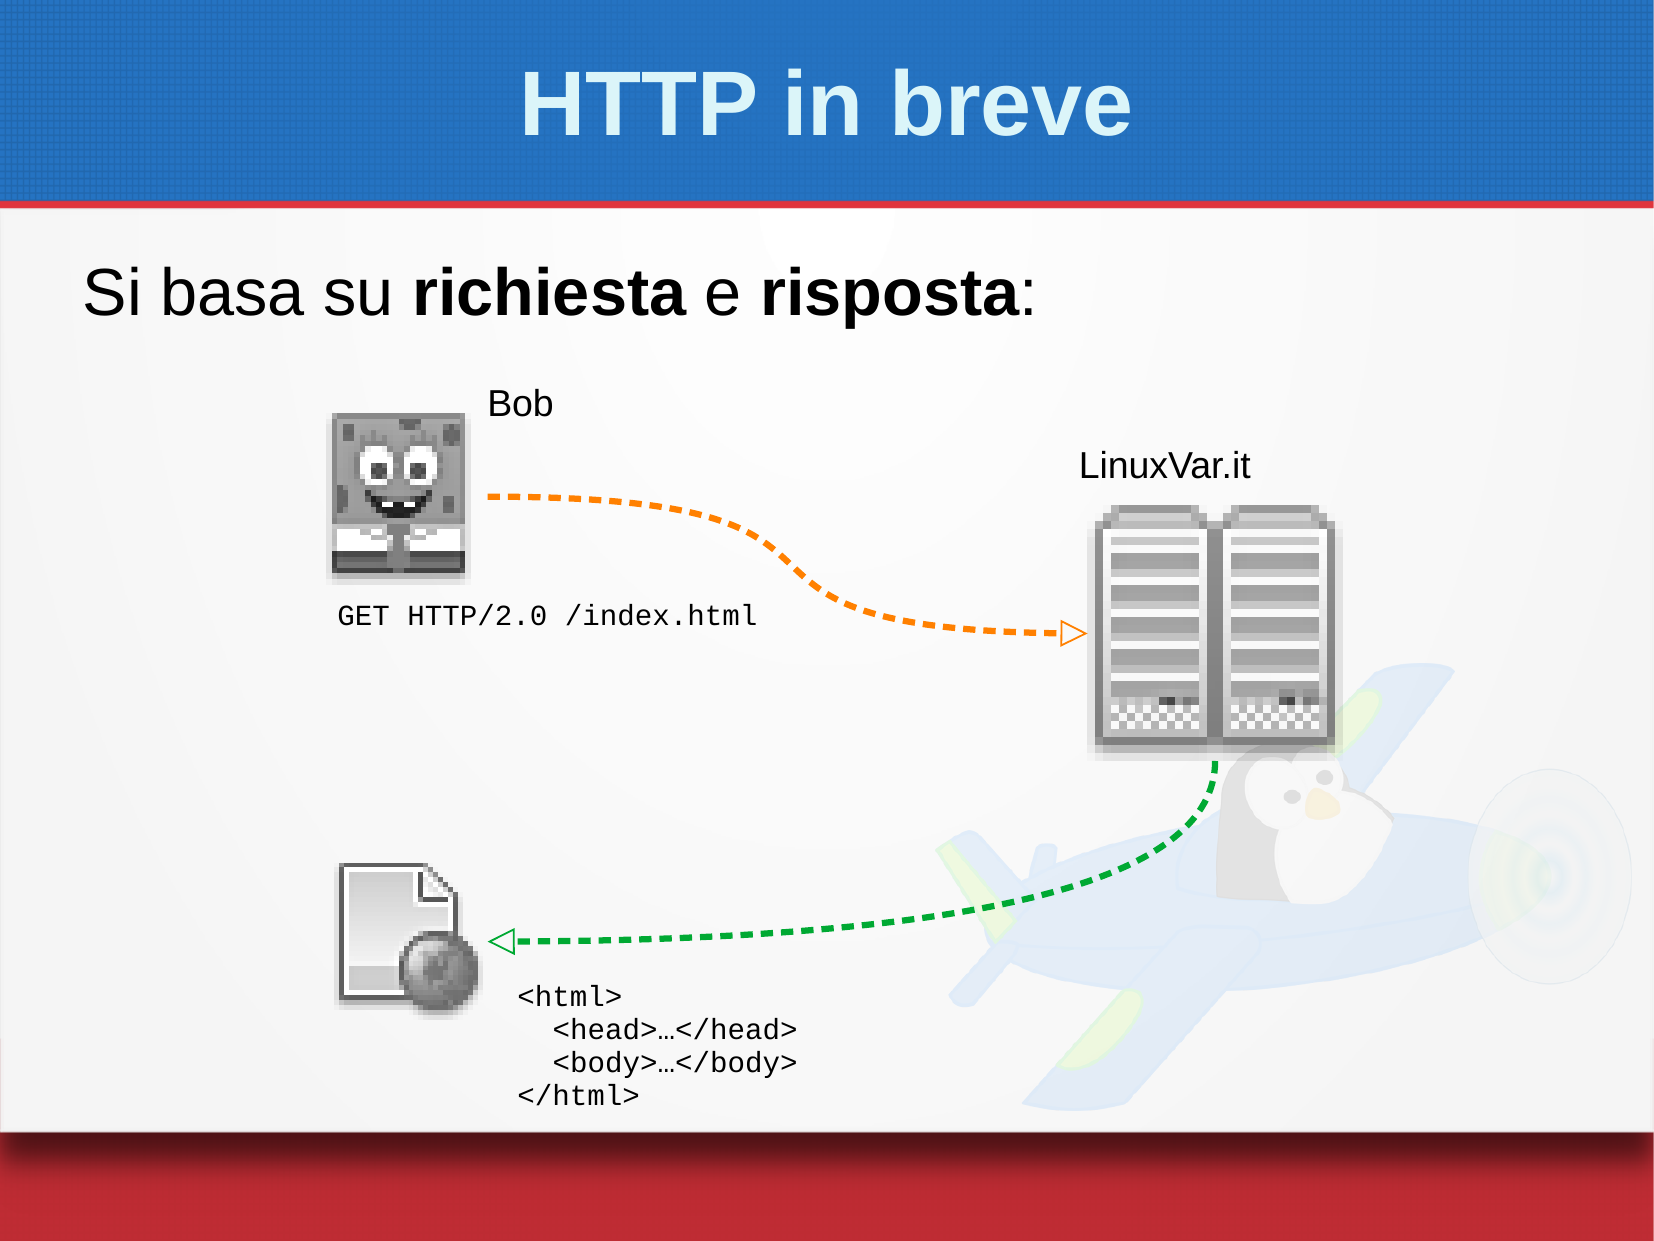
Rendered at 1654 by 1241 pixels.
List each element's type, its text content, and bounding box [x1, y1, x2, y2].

title HTTP in breve [82, 20, 1571, 186]
text_box <html> <head>…</head> <body>…</body> </html> [502, 975, 893, 1122]
text_box LinuxVar.it [1064, 437, 1276, 494]
list Si basa su richiesta e risposta: [82, 255, 1571, 331]
text_box Bob [472, 375, 578, 432]
text_box GET HTTP/2.0 /index.html [322, 594, 773, 646]
picture [0, 0, 1654, 1241]
